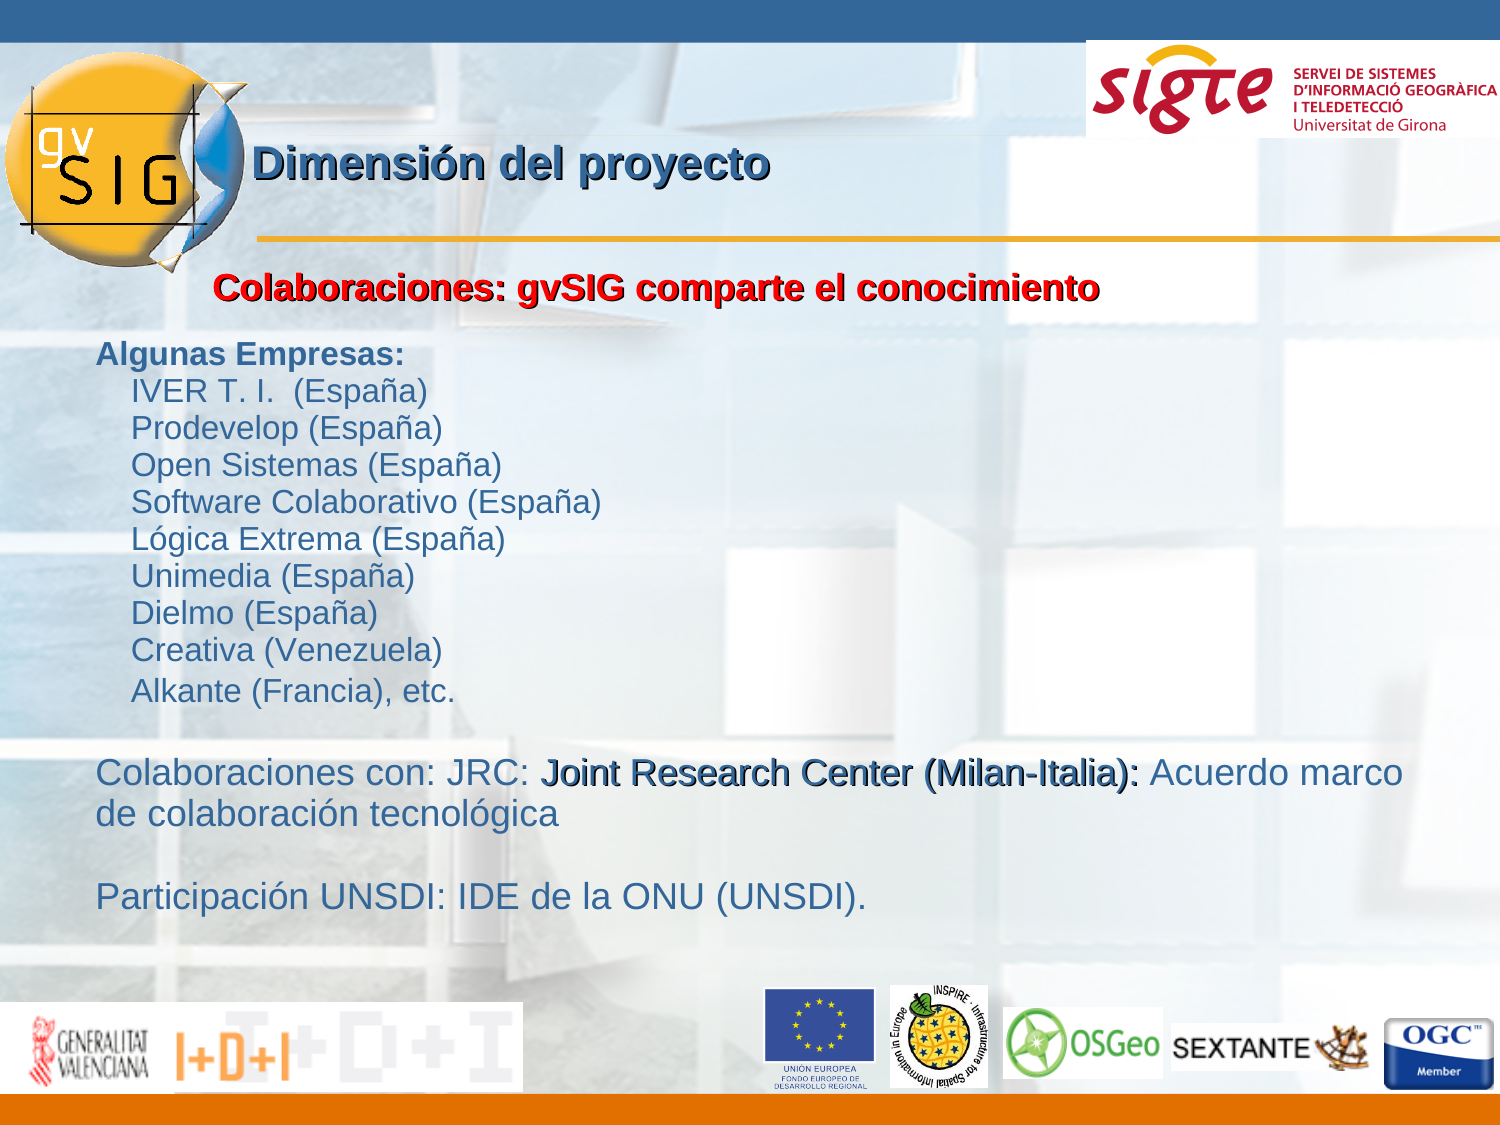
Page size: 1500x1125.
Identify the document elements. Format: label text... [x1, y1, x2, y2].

picture [763, 1007, 876, 1089]
picture [1003, 1007, 1163, 1079]
picture [1171, 1023, 1375, 1071]
text_box Dimensión del proyecto [236, 131, 1500, 199]
text_box Algunas Empresas: IVER T. I. (España) Prodevelop (España) Open Sistemas (España) Software Colaborativo (España) Lógica Extrema (España) Unimedia (España) Dielmo (España) Creativa (Venezuela) Alkante (Francia), etc. Colaboraciones con: JRC: Joint Research Center (Milan-Italia): Acuerdo marco de colaboración tecnológica Participación UNSDI: IDE de la ONU (UNSDI). [80, 290, 1436, 1007]
text_box Colaboraciones: gvSIG comparte el conocimiento [197, 260, 1500, 322]
picture [0, 49, 250, 276]
picture [1086, 40, 1500, 131]
picture [1384, 1018, 1494, 1090]
picture [0, 1002, 523, 1094]
picture [890, 1007, 988, 1088]
